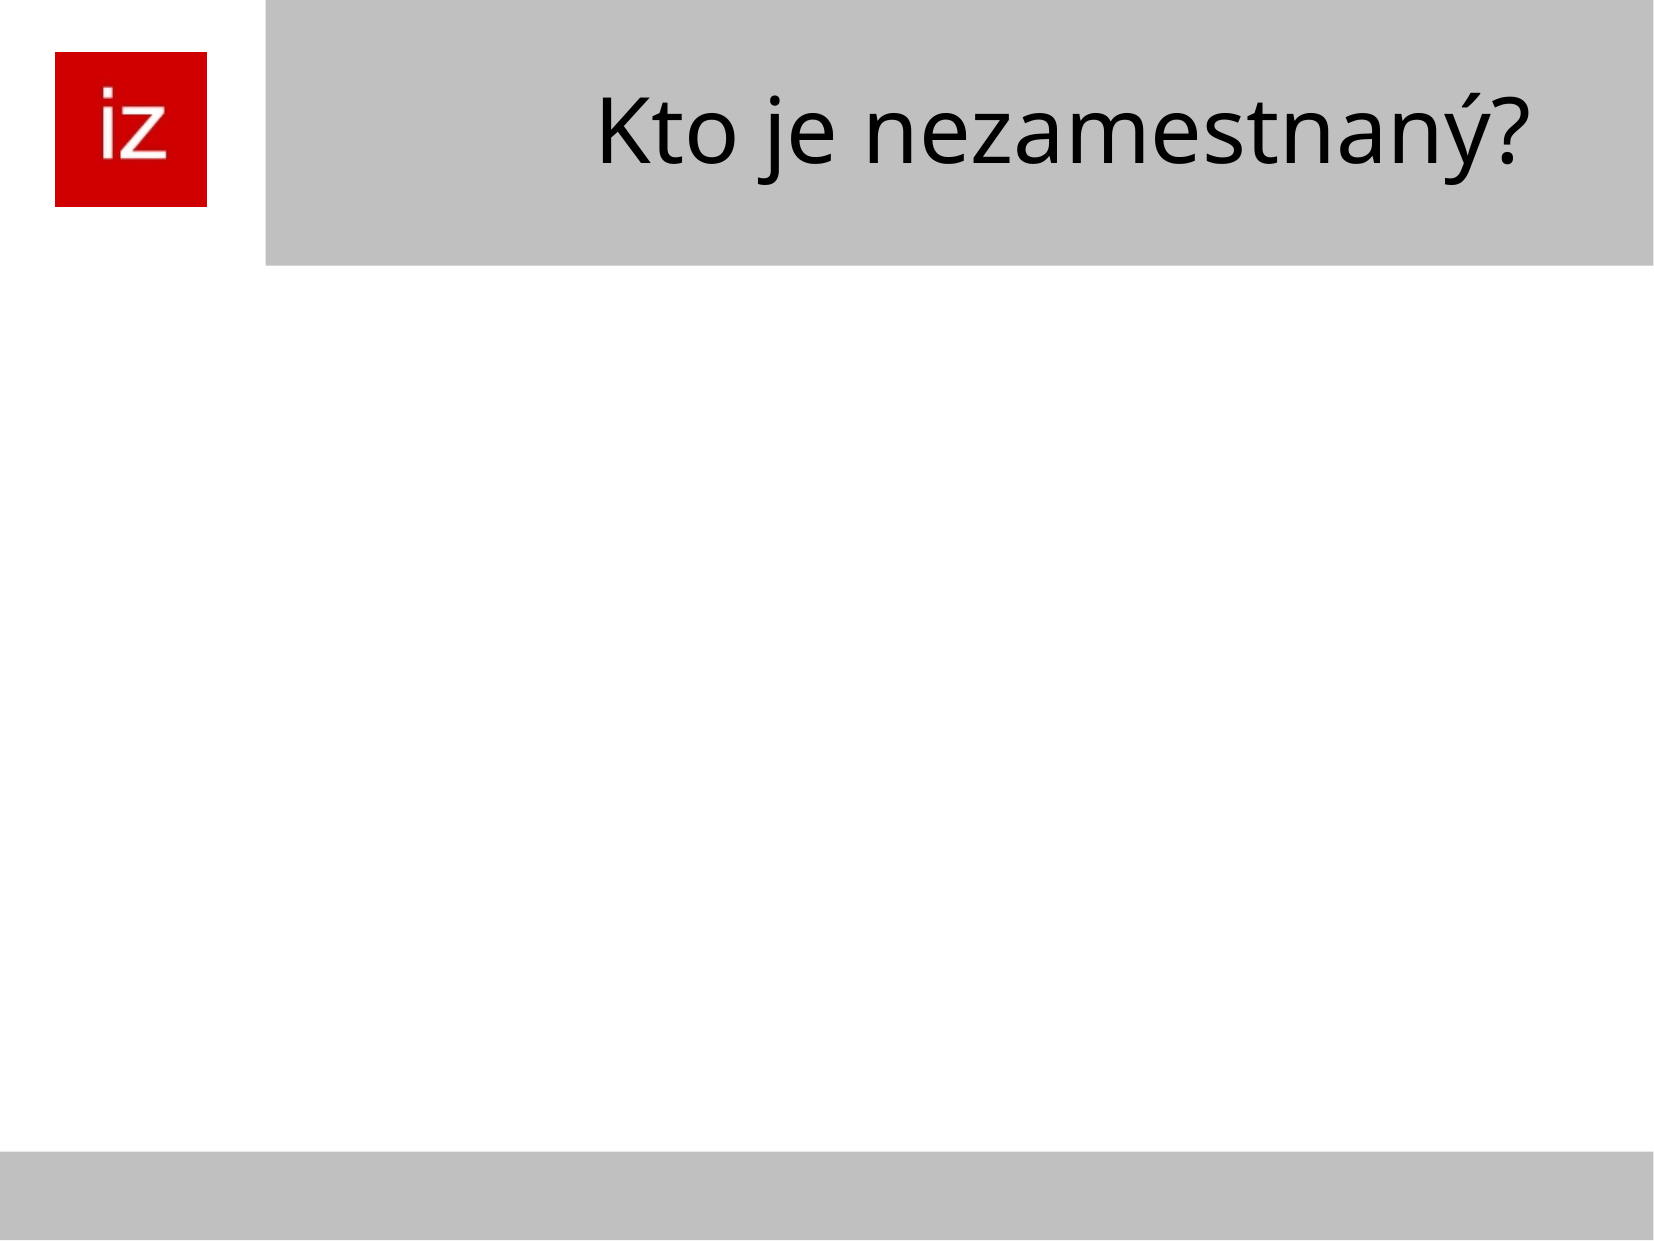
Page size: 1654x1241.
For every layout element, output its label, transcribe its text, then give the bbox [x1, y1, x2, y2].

picture [55, 52, 207, 207]
title Kto je nezamestnaný? [561, 29, 1565, 237]
